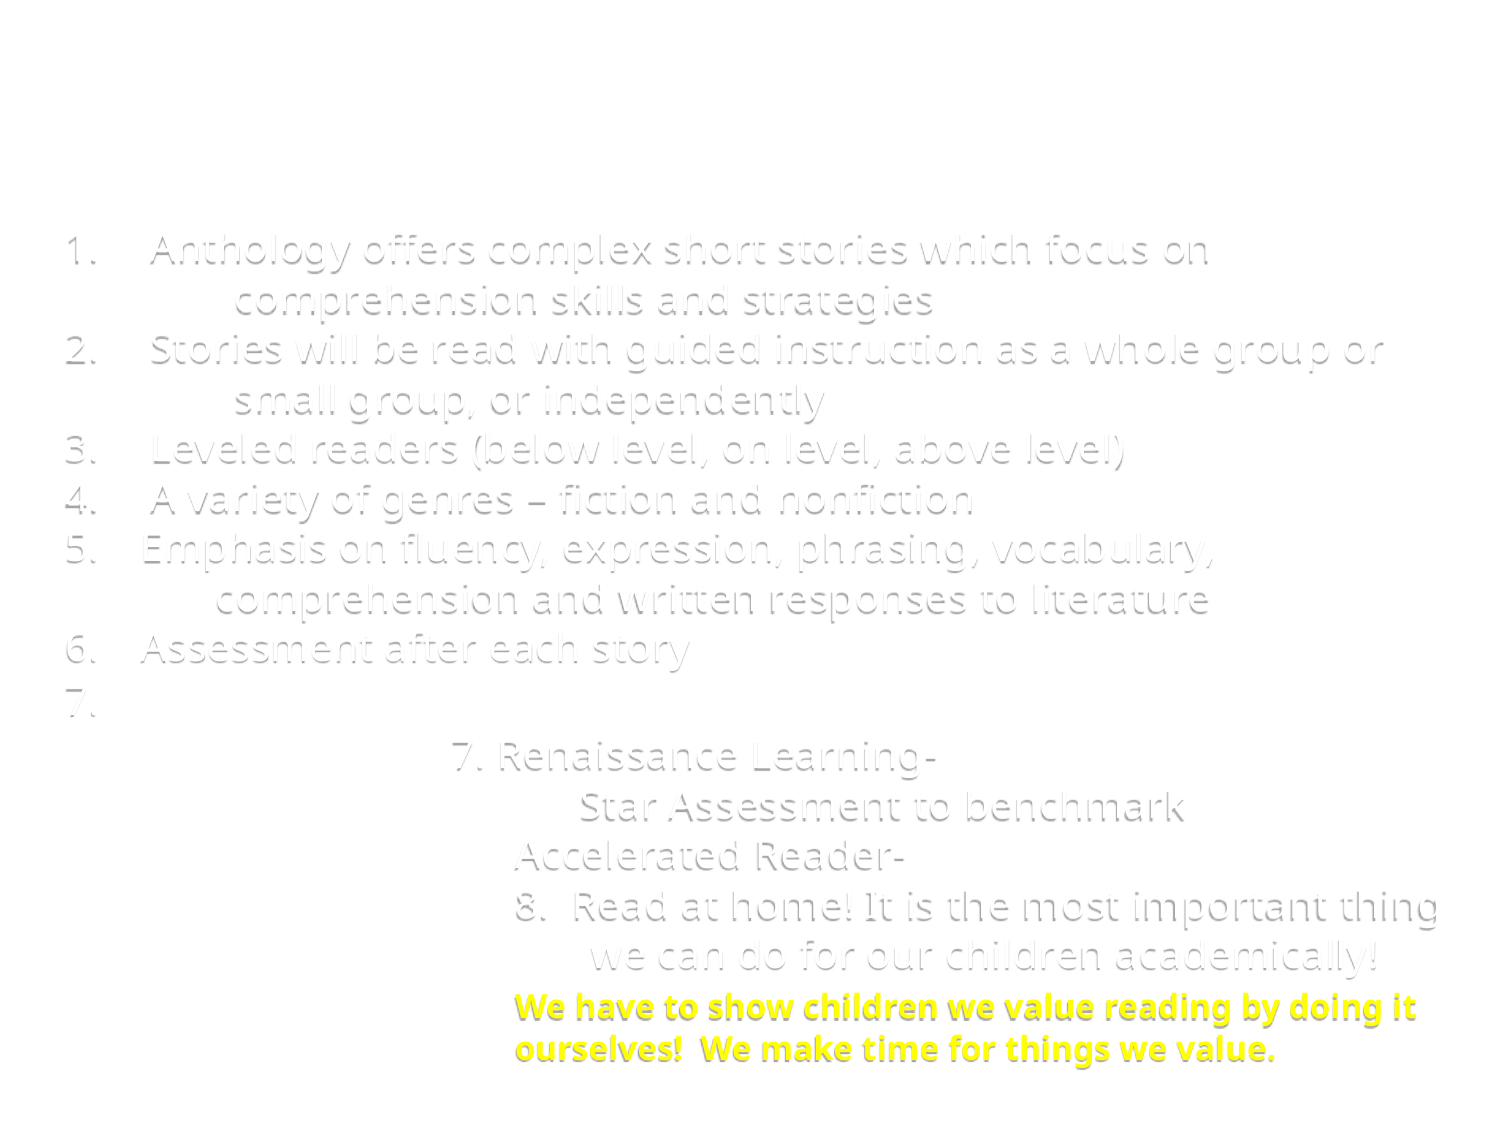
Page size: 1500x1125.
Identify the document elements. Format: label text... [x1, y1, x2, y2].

text_box Anthology offers complex short stories which focus on comprehension skills and strategies Stories will be read with guided instruction as a whole group or small group, or independently Leveled readers (below level, on level, above level) A variety of genres – fiction and nonfiction Emphasis on fluency, expression, phrasing, vocabulary, comprehension and written responses to literature Assessment after each story 7. Renaissance Learning- Star Assessment to benchmark Accelerated Reader- 8. Read at home! It is the most important thing we can do for our children academically! We have to show children we value reading by doing it ourselves! We make time for things we value. [50, 212, 1500, 1076]
